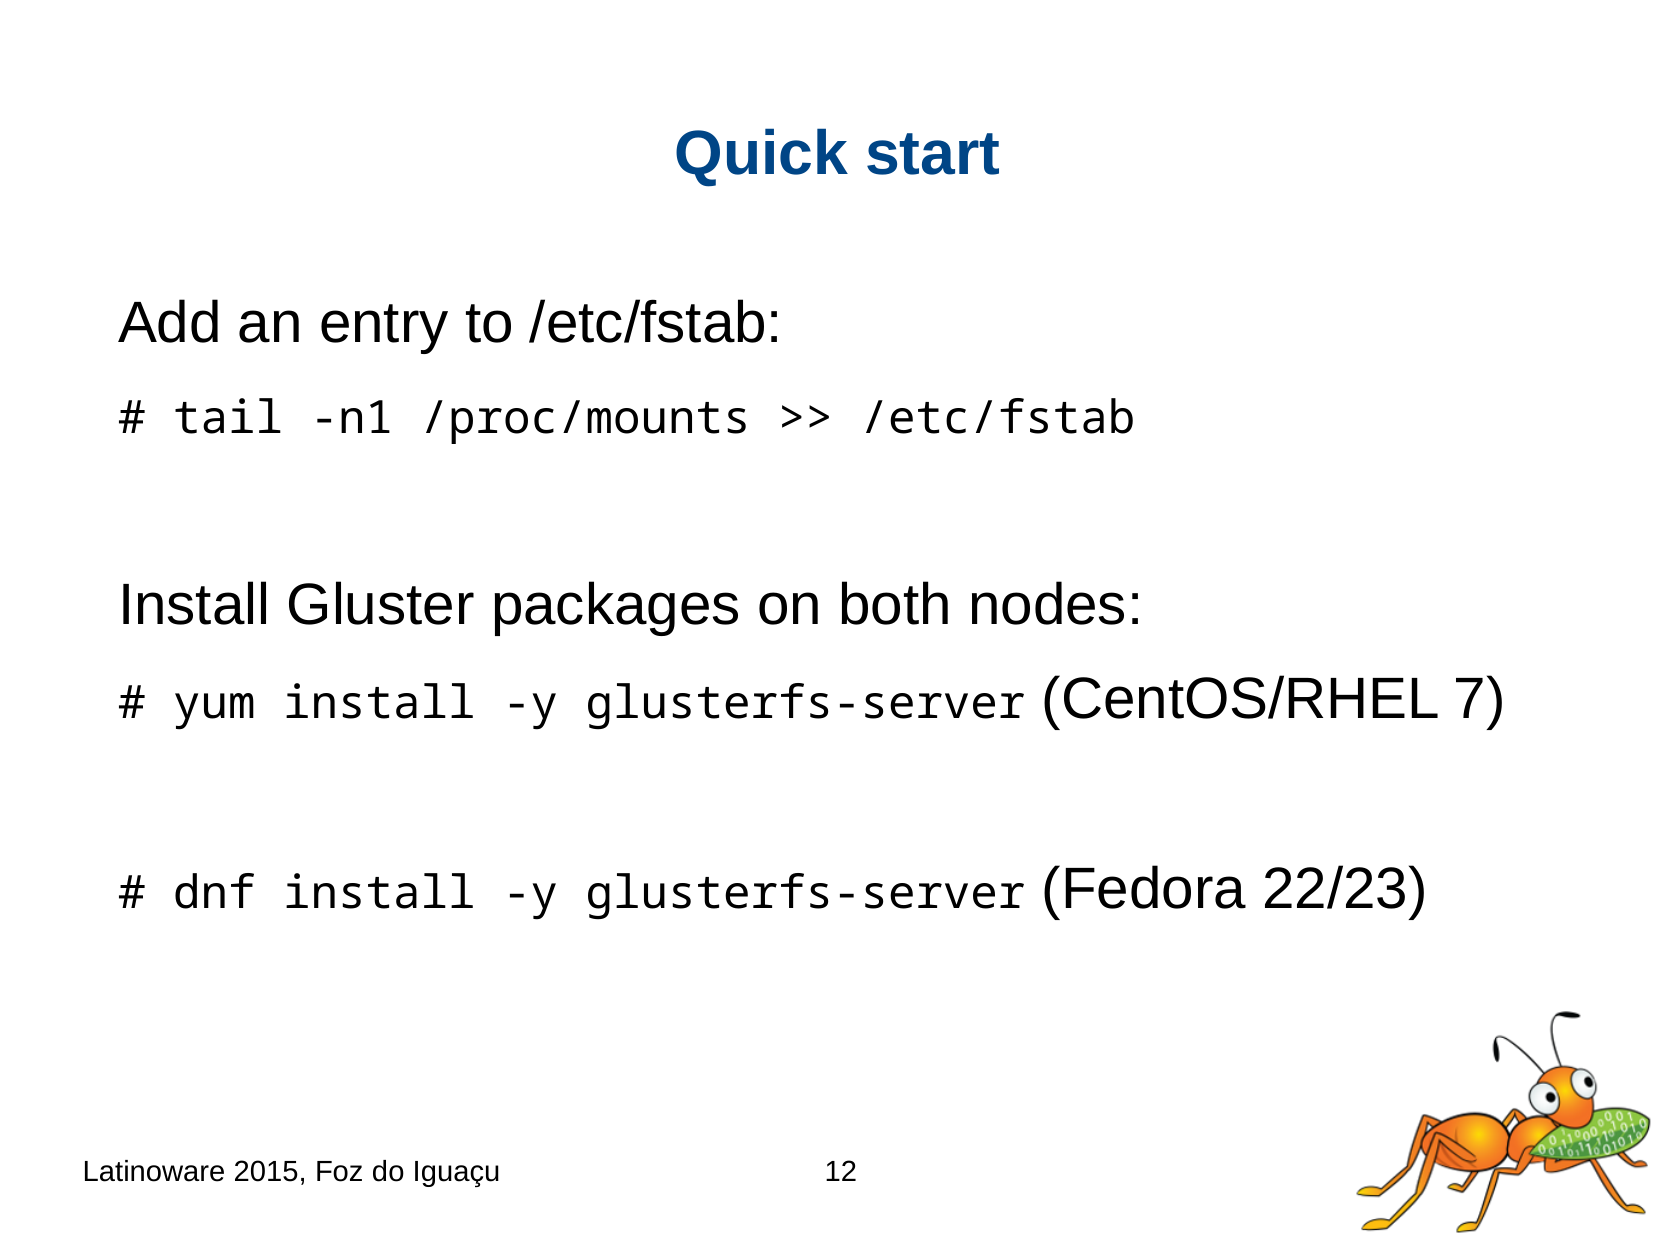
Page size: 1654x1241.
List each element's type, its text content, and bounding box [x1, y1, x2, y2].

title Quick start [82, 49, 1571, 257]
picture [1353, 1009, 1654, 1235]
list Add an entry to /etc/fstab: # tail -n1 /proc/mounts >> /etc/fstab Install Gluster packages on both nodes: # yum install -y glusterfs-server (CentOS/RHEL 7) # dnf install -y glusterfs-server (Fedora 22/23) [82, 290, 1571, 1010]
